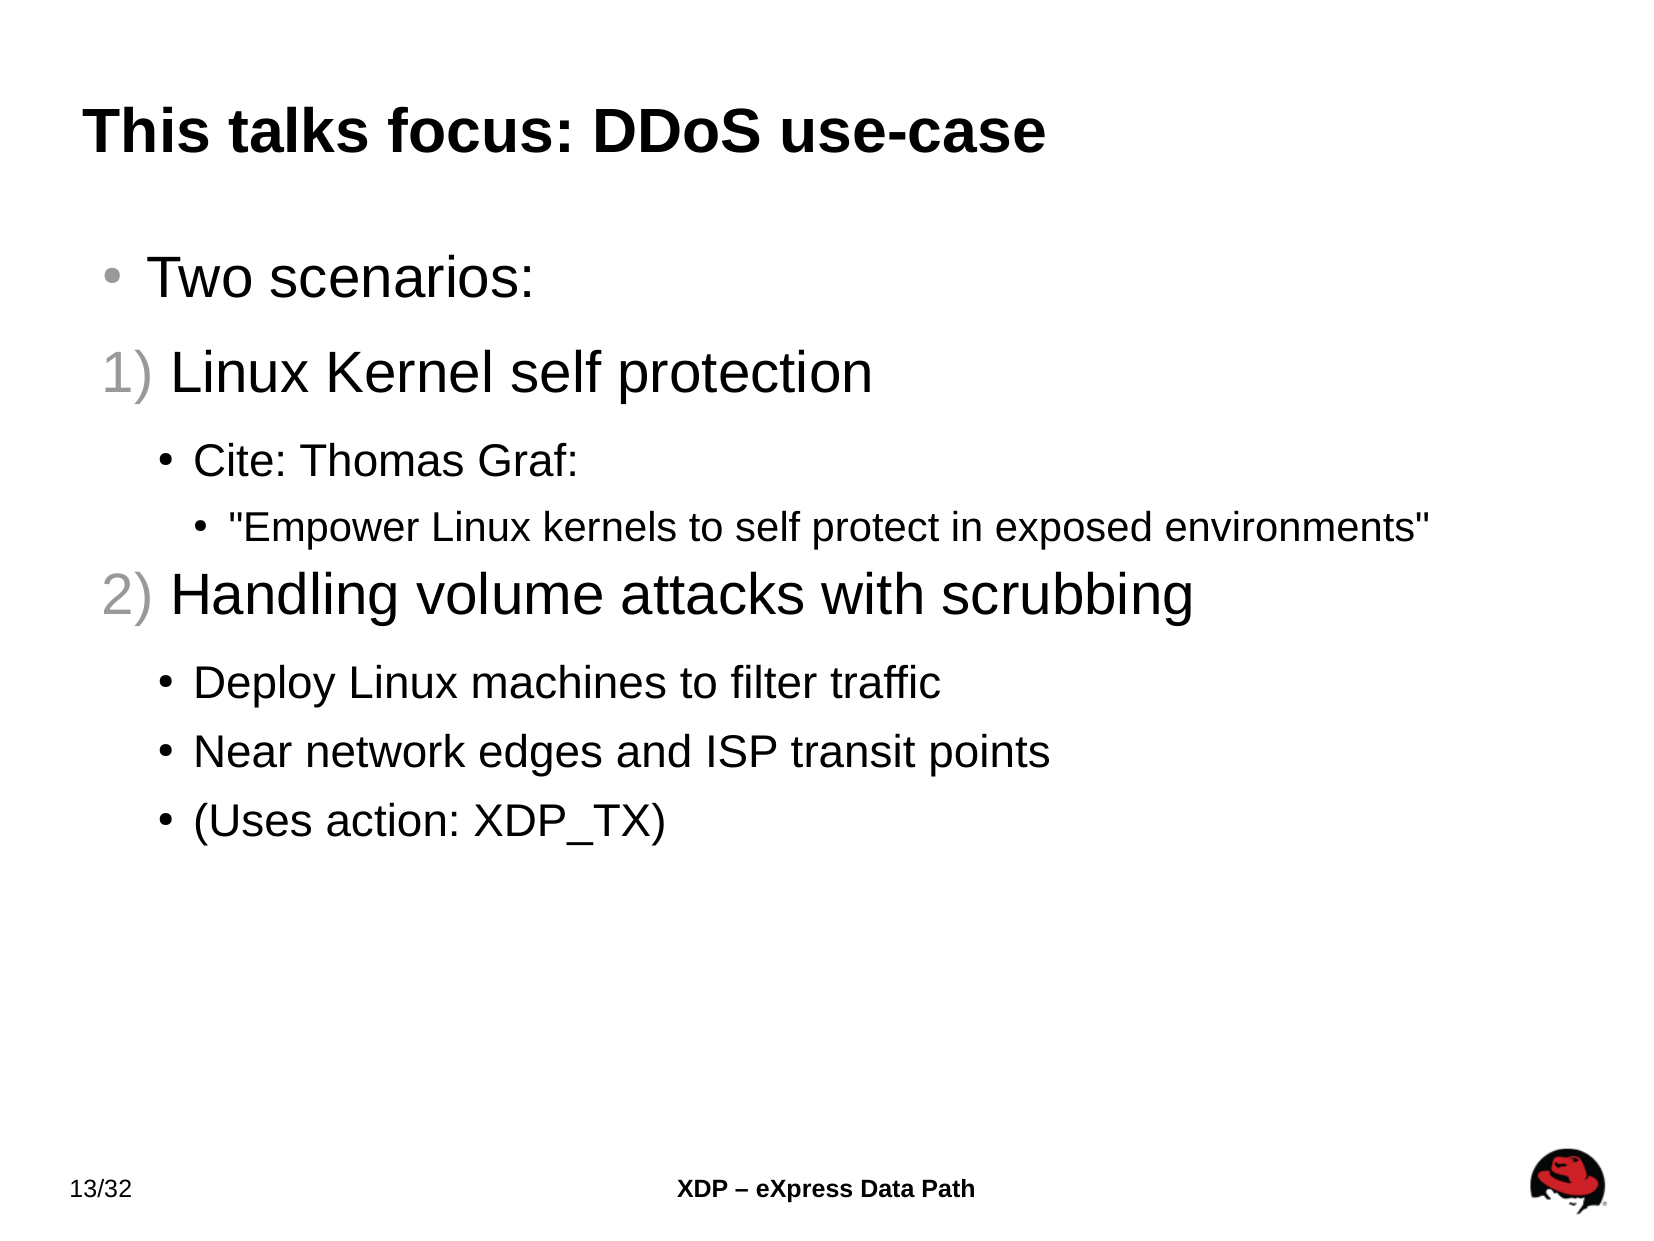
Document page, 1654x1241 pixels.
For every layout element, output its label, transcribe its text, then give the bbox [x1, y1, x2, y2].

picture [1529, 1146, 1613, 1224]
list Two scenarios: Linux Kernel self protection Cite: Thomas Graf: "Empower Linux kernels to self protect in exposed environments" Handling volume attacks with scrubbing Deploy Linux machines to filter traffic Near network edges and ISP transit points (Uses action: XDP_TX) [86, 244, 1576, 1039]
title This talks focus: DDoS use-case [82, 37, 1571, 226]
